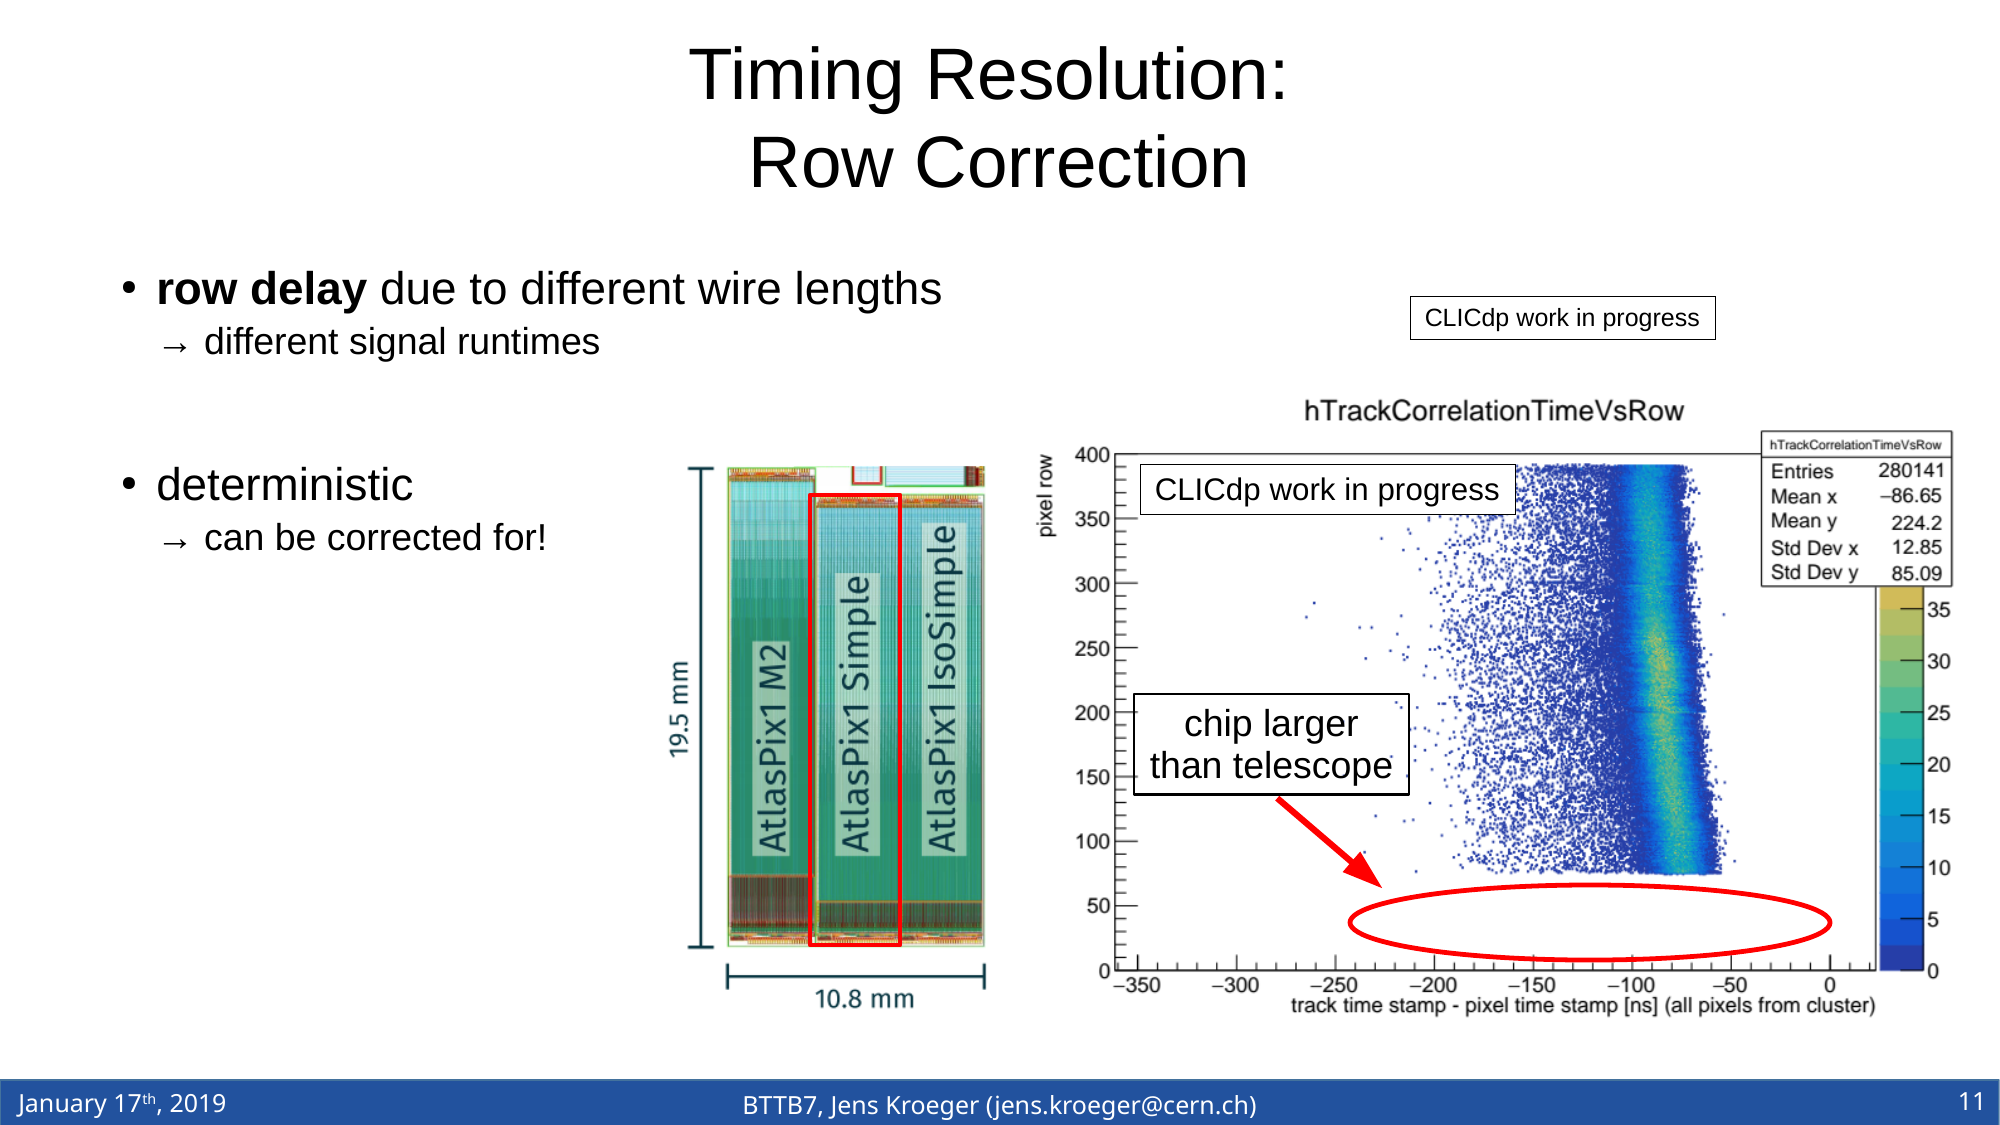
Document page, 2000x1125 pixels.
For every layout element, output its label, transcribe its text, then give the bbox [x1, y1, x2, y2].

title Timing Resolution: Row Correction [437, 53, 1563, 177]
text_box CLICdp work in progress [1140, 464, 1516, 515]
picture [653, 35, 1971, 1036]
text_box row delay due to different wire lengths → different signal runtimes deterministic → can be corrected for! [106, 247, 960, 1015]
text_box chip larger than telescope [1134, 693, 1409, 795]
text_box BTTB7, Jens Kroeger (jens.kroeger@cern.ch) [545, 1074, 1454, 1125]
text_box CLICdp work in progress [1410, 296, 1716, 340]
